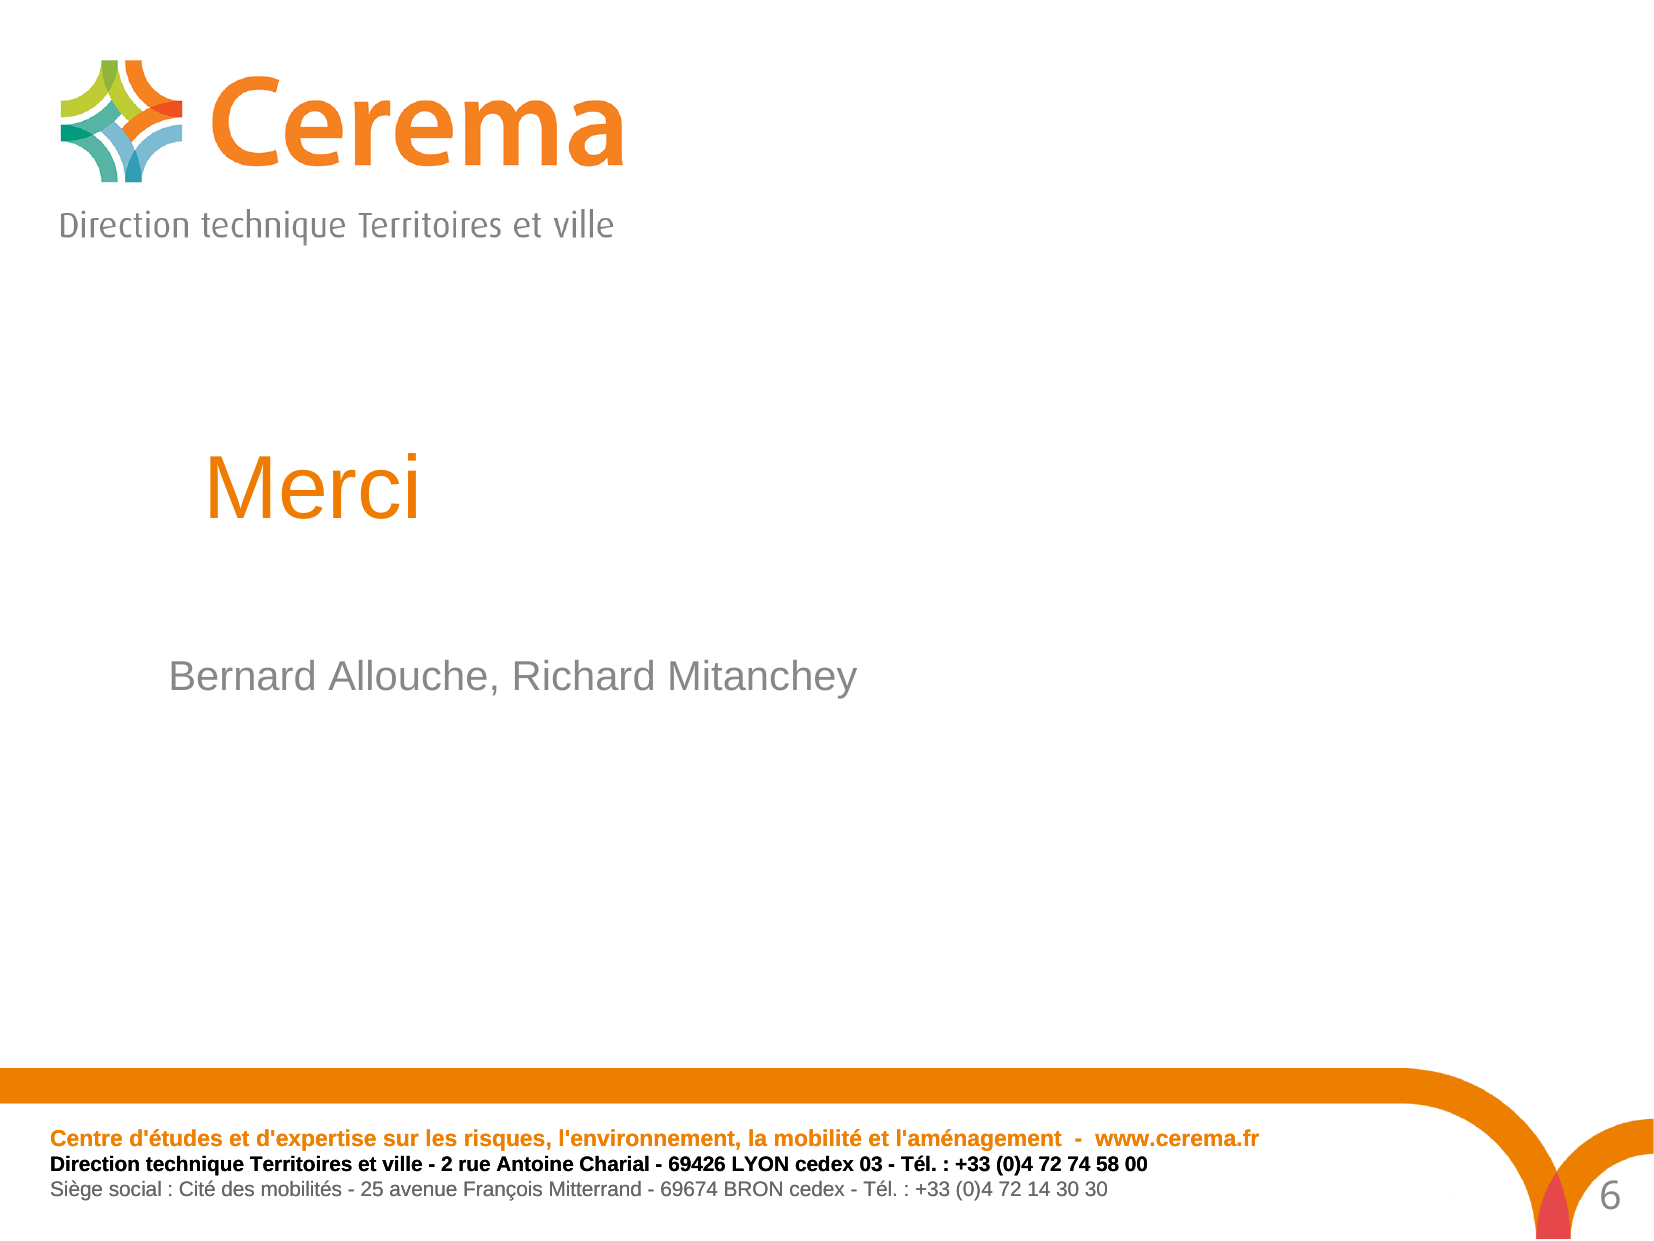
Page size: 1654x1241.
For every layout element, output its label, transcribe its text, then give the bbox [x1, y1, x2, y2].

picture [0, 0, 684, 291]
text_box Bernard Allouche, Richard Mitanchey [153, 641, 1595, 957]
picture [0, 1068, 1654, 1239]
text_box Centre d'études et d'expertise sur les risques, l'environnement, la mobilité et l'aménagement - www.cerema.fr Direction technique Territoires et ville - 2 rue Antoine Charial - 69426 LYON cedex 03 - Tél. : +33 (0)4 72 74 58 00 Siège social : Cité des mobilités - 25 avenue François Mitterrand - 69674 BRON cedex - Tél. : +33 (0)4 72 14 30 30 [35, 1116, 1394, 1217]
text_box Merci [188, 442, 1465, 554]
